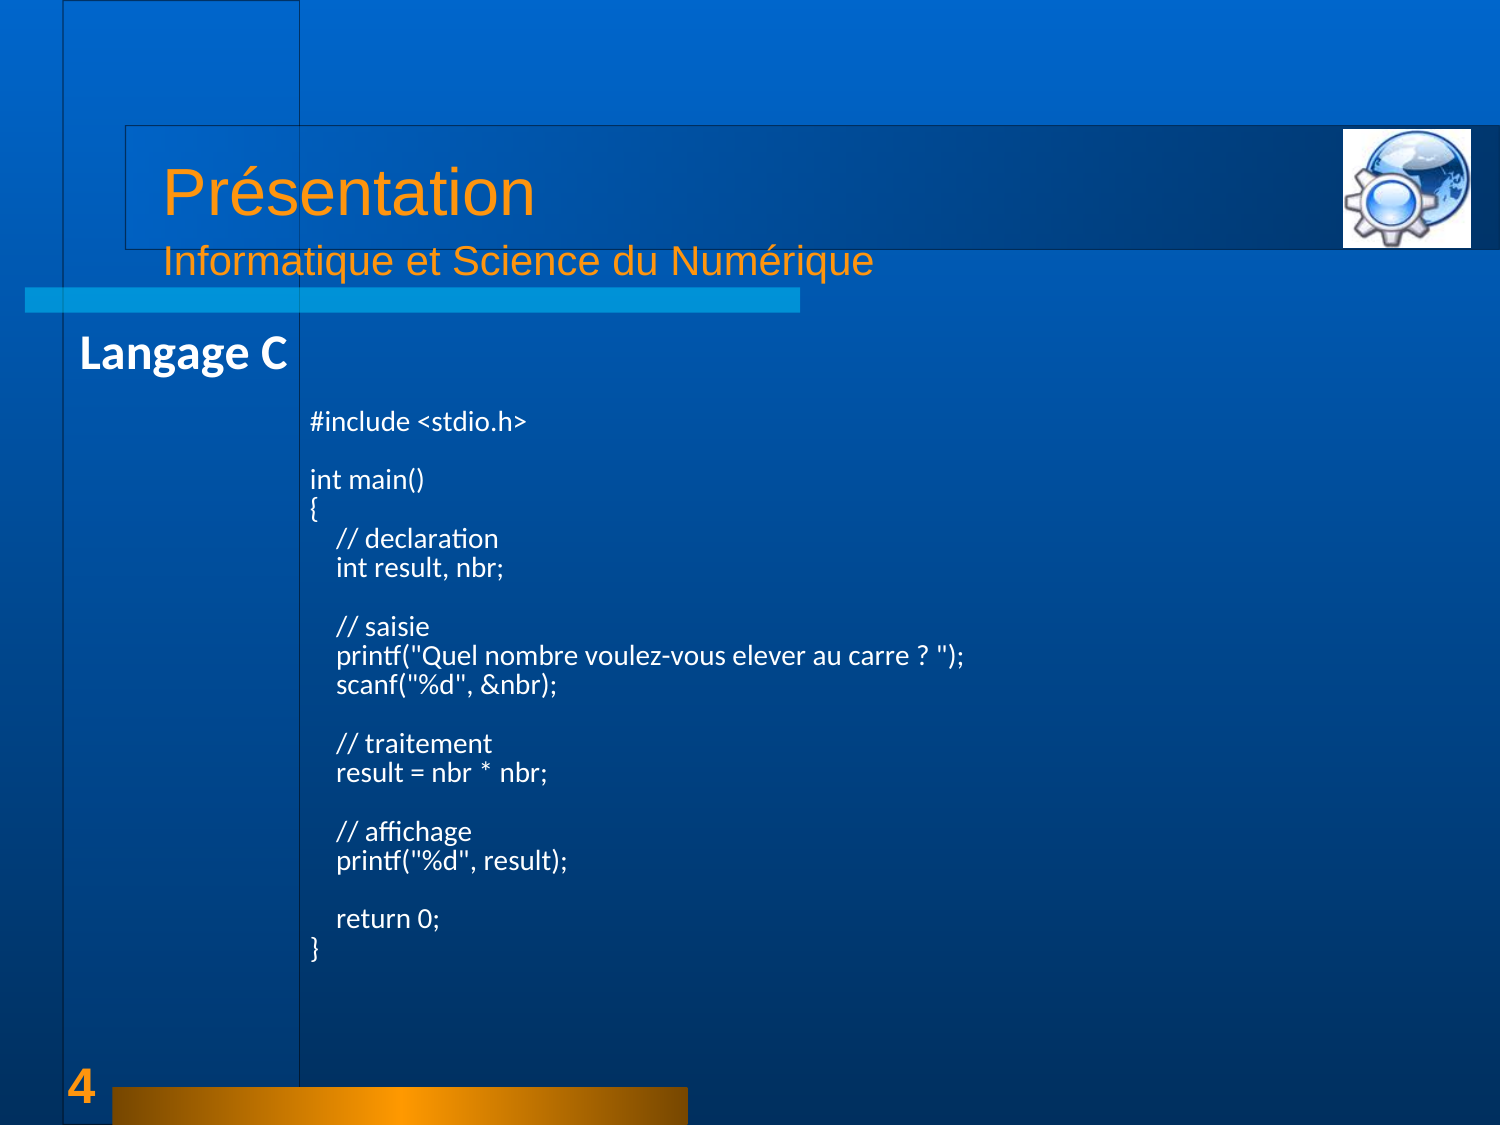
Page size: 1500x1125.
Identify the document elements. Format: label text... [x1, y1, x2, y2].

picture [1343, 129, 1471, 248]
text_box #include <stdio.h> int main() { // declaration int result, nbr; // saisie printf("Quel nombre voulez-vous elever au carre ? "); scanf("%d", &nbr); // traitement result = nbr * nbr; // affichage printf("%d", result); return 0; } [295, 401, 1063, 1091]
text_box Langage C [64, 325, 1335, 508]
